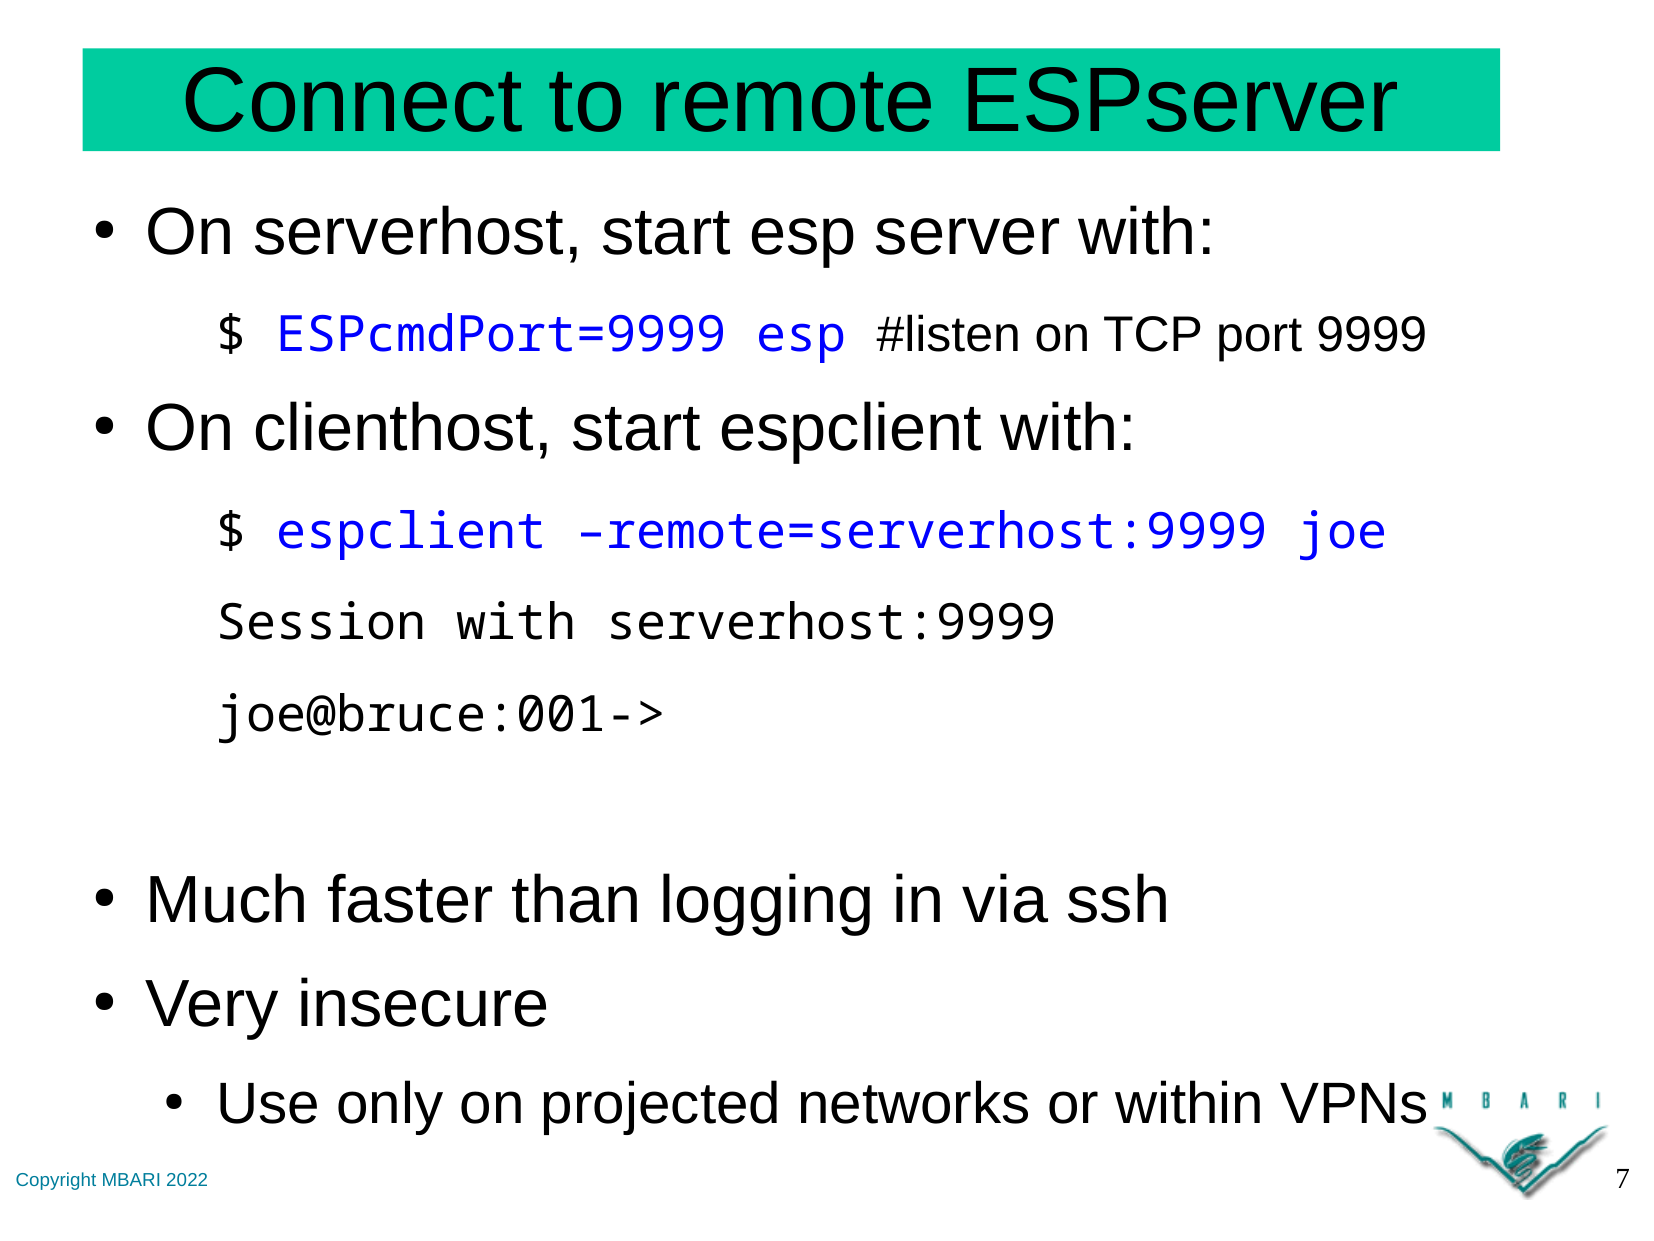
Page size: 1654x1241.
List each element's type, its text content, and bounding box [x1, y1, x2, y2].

title Connect to remote ESPserver [82, 48, 1501, 152]
picture [1426, 1163, 1613, 1200]
list On serverhost, start esp server with: $ ESPcmdPort=9999 esp #listen on TCP port 9999 On clienthost, start espclient with: $ espclient –remote=serverhost:9999 joe Session with serverhost:9999 joe@bruce:001-> Much faster than logging in via ssh Very insecure Use only on projected networks or within VPNs [75, 194, 1651, 1163]
